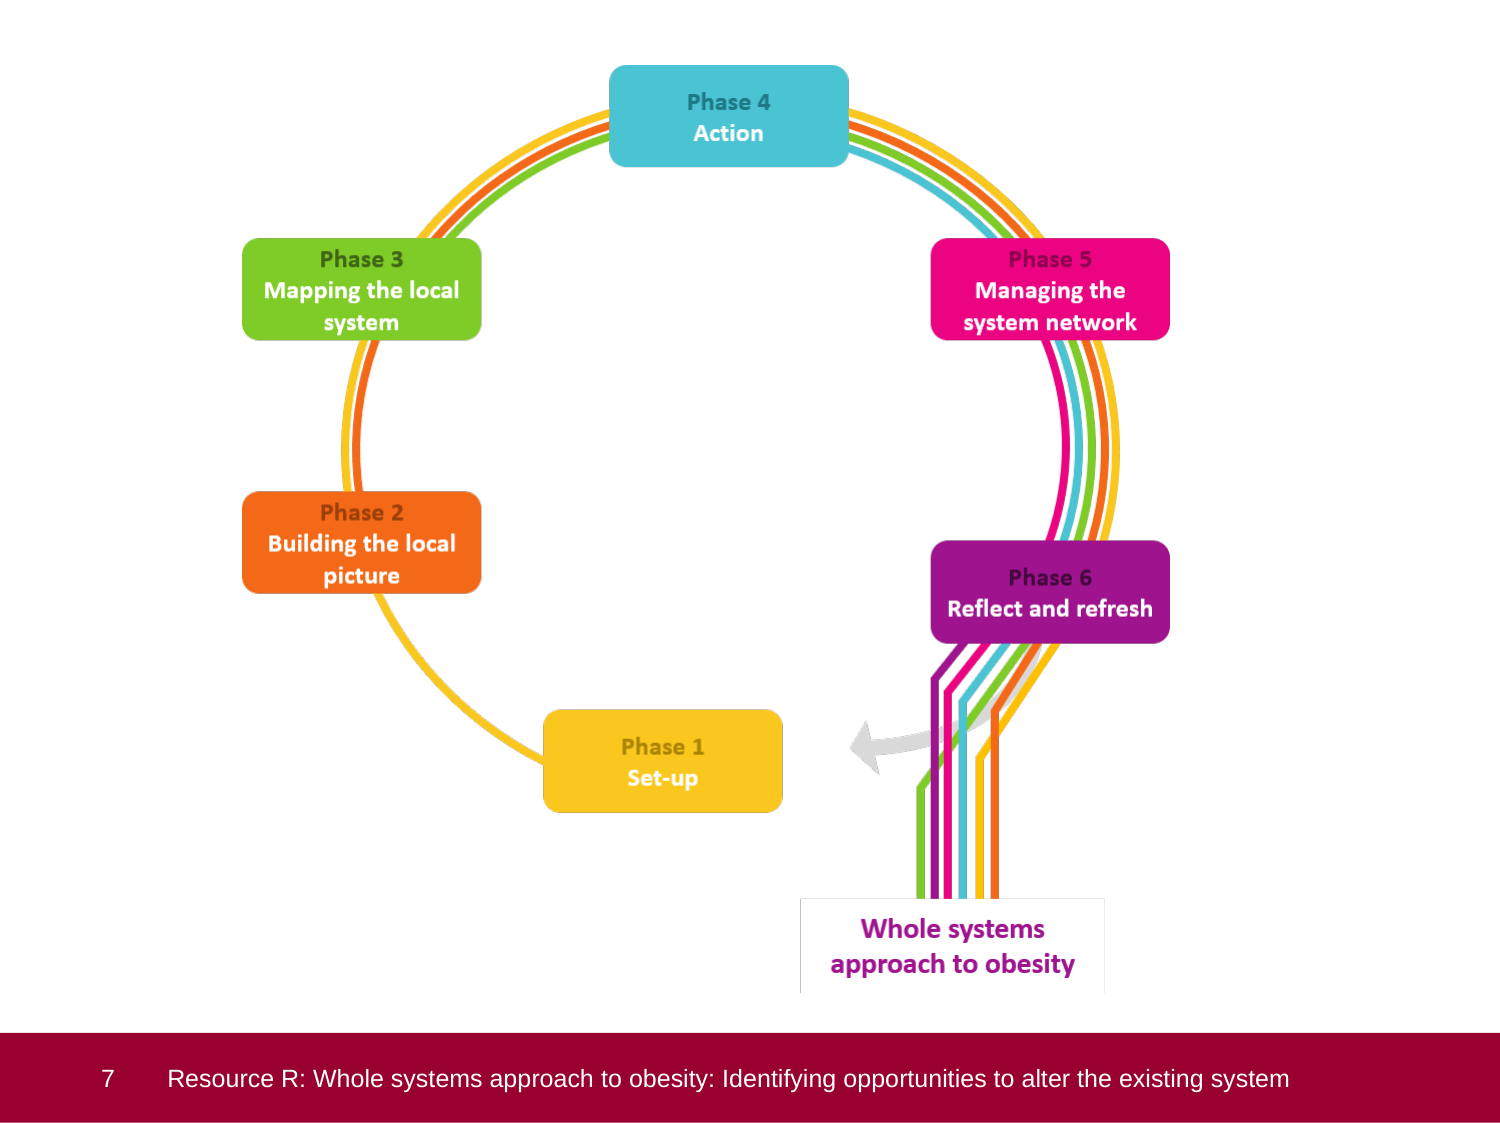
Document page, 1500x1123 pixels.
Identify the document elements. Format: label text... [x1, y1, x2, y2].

text_box [0, 1032, 1500, 1123]
text_box Resource R: Whole systems approach to obesity: Identifying opportunities to alter the existing system [138, 1042, 1459, 1113]
picture [242, 65, 1175, 999]
